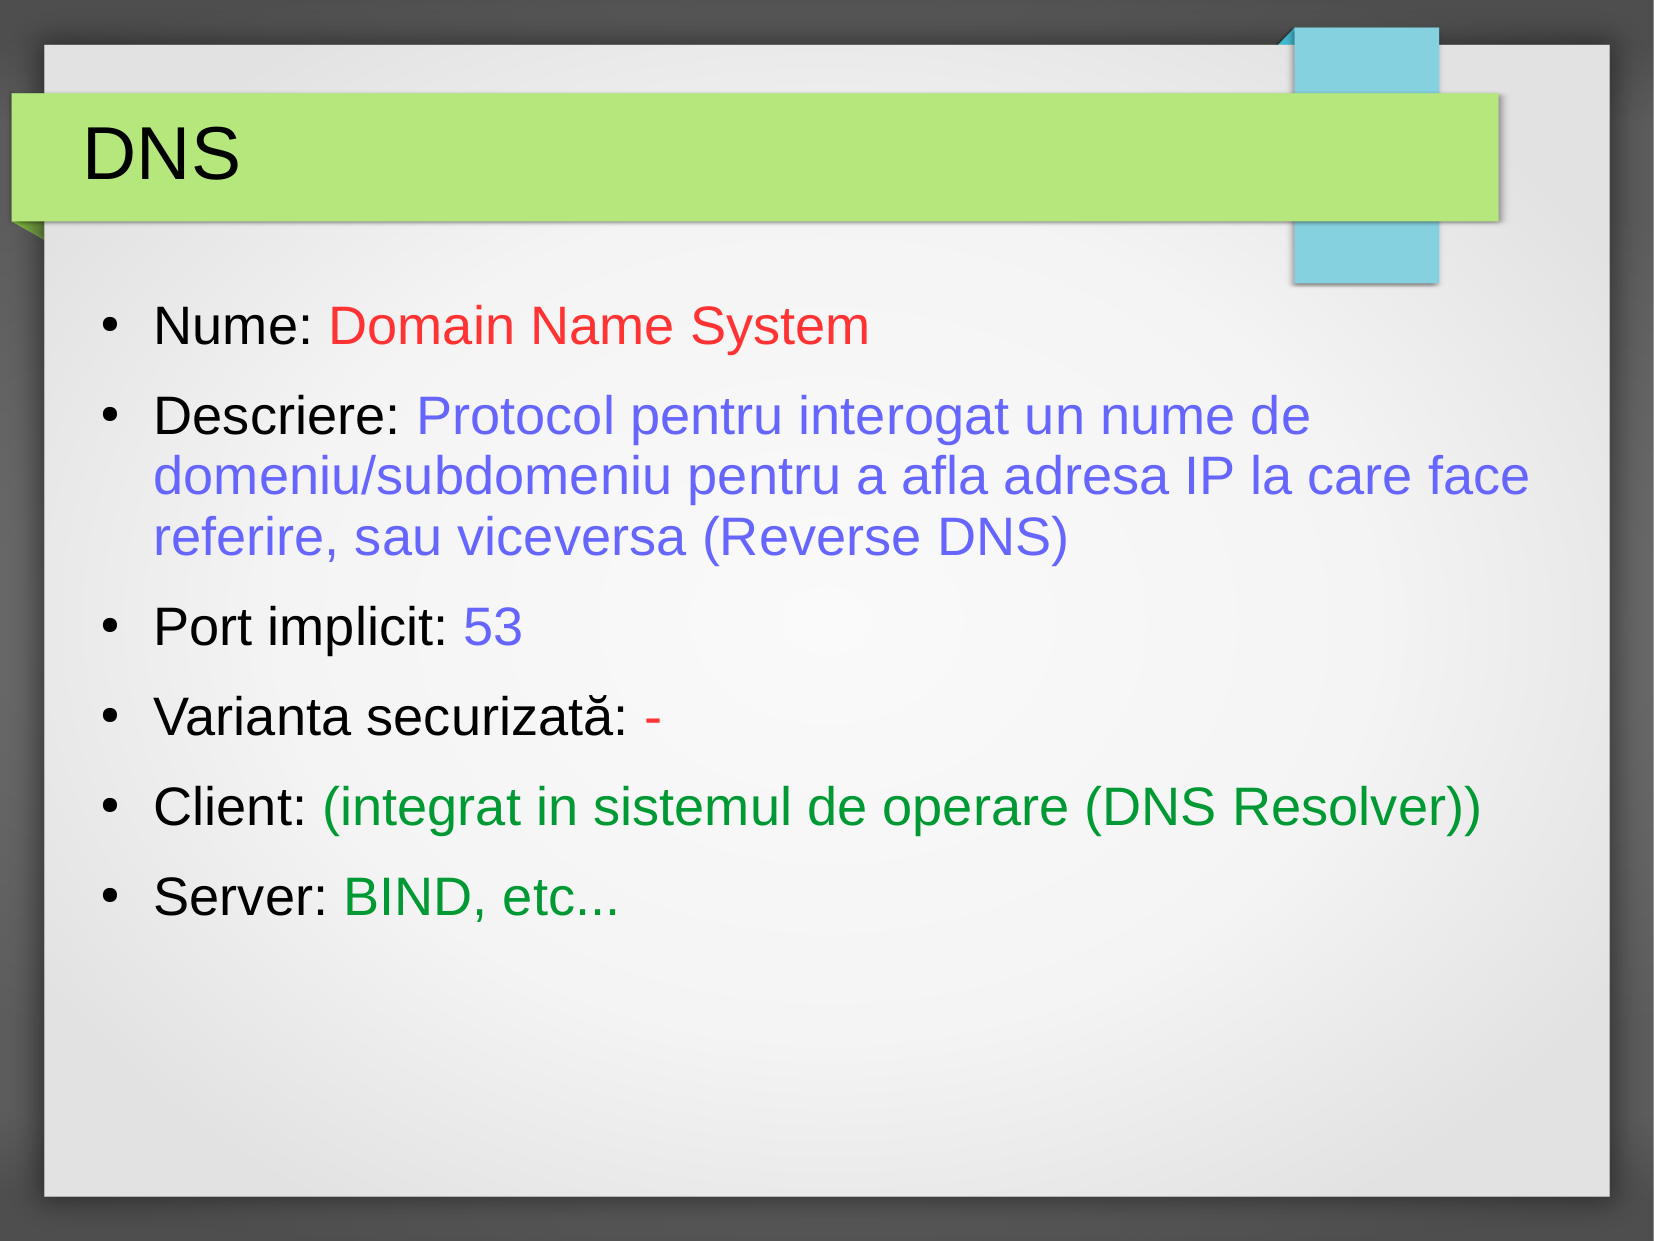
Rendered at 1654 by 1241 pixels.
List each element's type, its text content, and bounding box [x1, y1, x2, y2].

title DNS [82, 94, 1264, 213]
picture [0, 0, 1654, 1241]
list Nume: Domain Name System Descriere: Protocol pentru interogat un nume de domeniu/subdomeniu pentru a afla adresa IP la care face referire, sau viceversa (Reverse DNS) Port implicit: 53 Varianta securizată: - Client: (integrat in sistemul de operare (DNS Resolver)) Server: BIND, etc... [82, 295, 1571, 1015]
